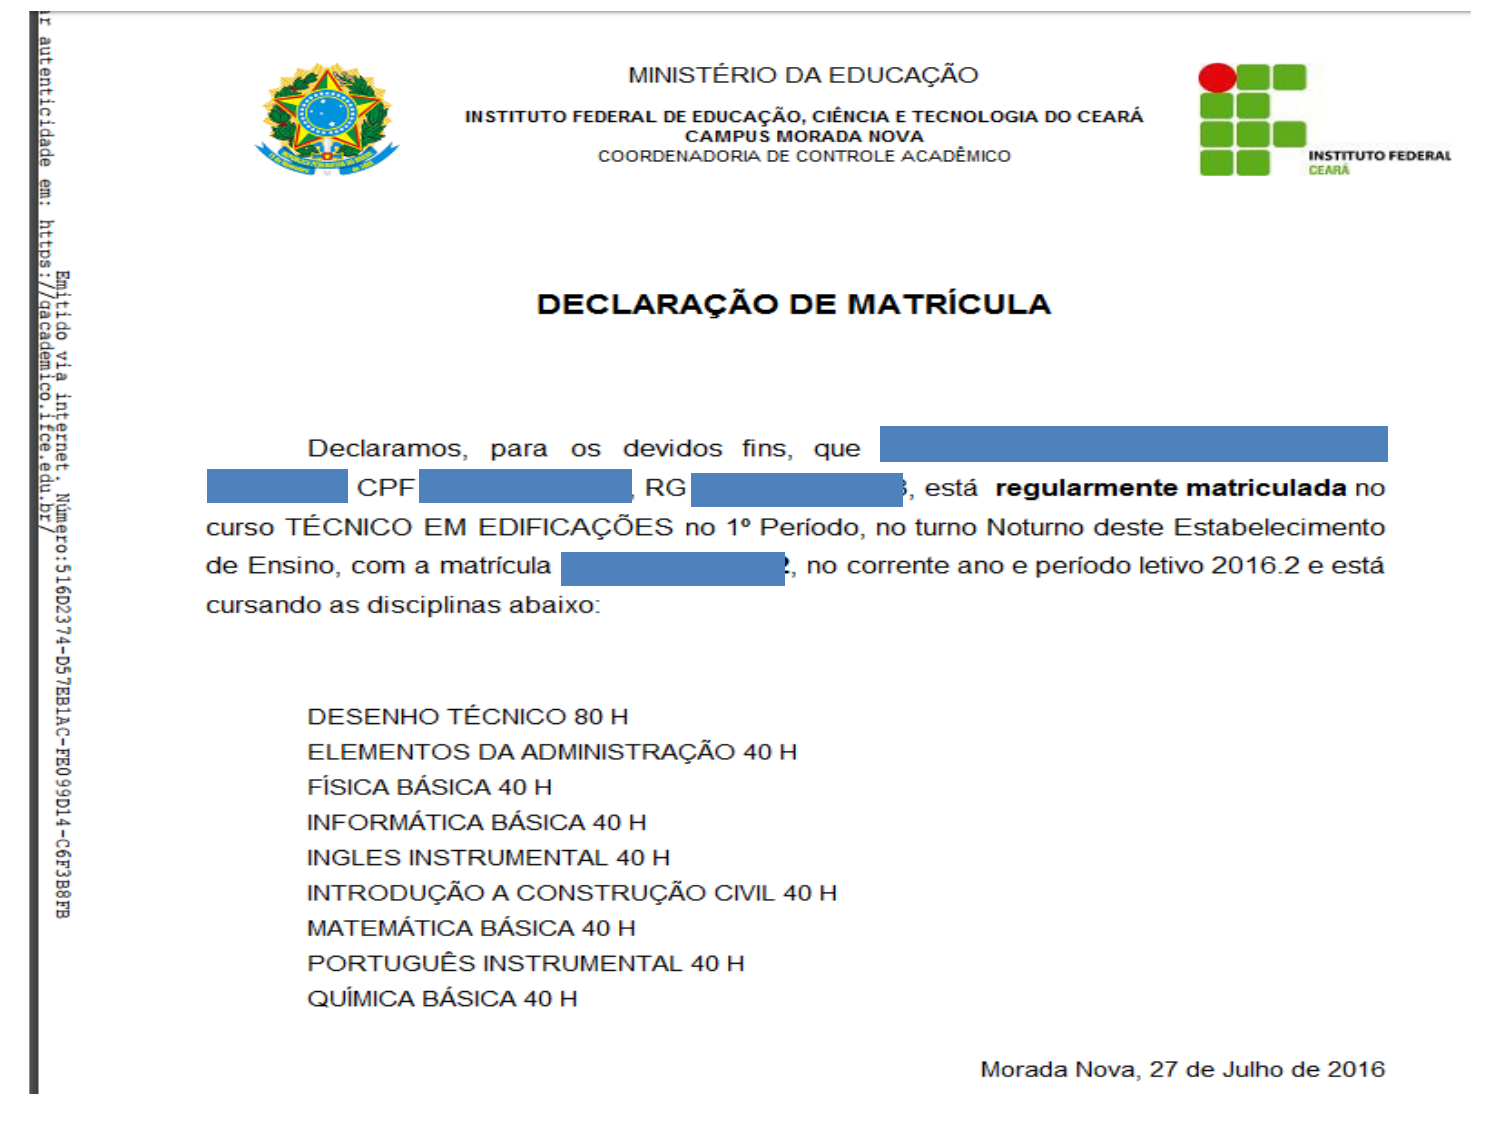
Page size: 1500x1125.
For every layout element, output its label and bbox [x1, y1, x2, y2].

text_box [561, 552, 785, 586]
text_box [207, 469, 348, 503]
text_box [419, 469, 632, 503]
text_box [880, 426, 1388, 462]
picture [29, 11, 1471, 1094]
text_box [691, 473, 903, 507]
